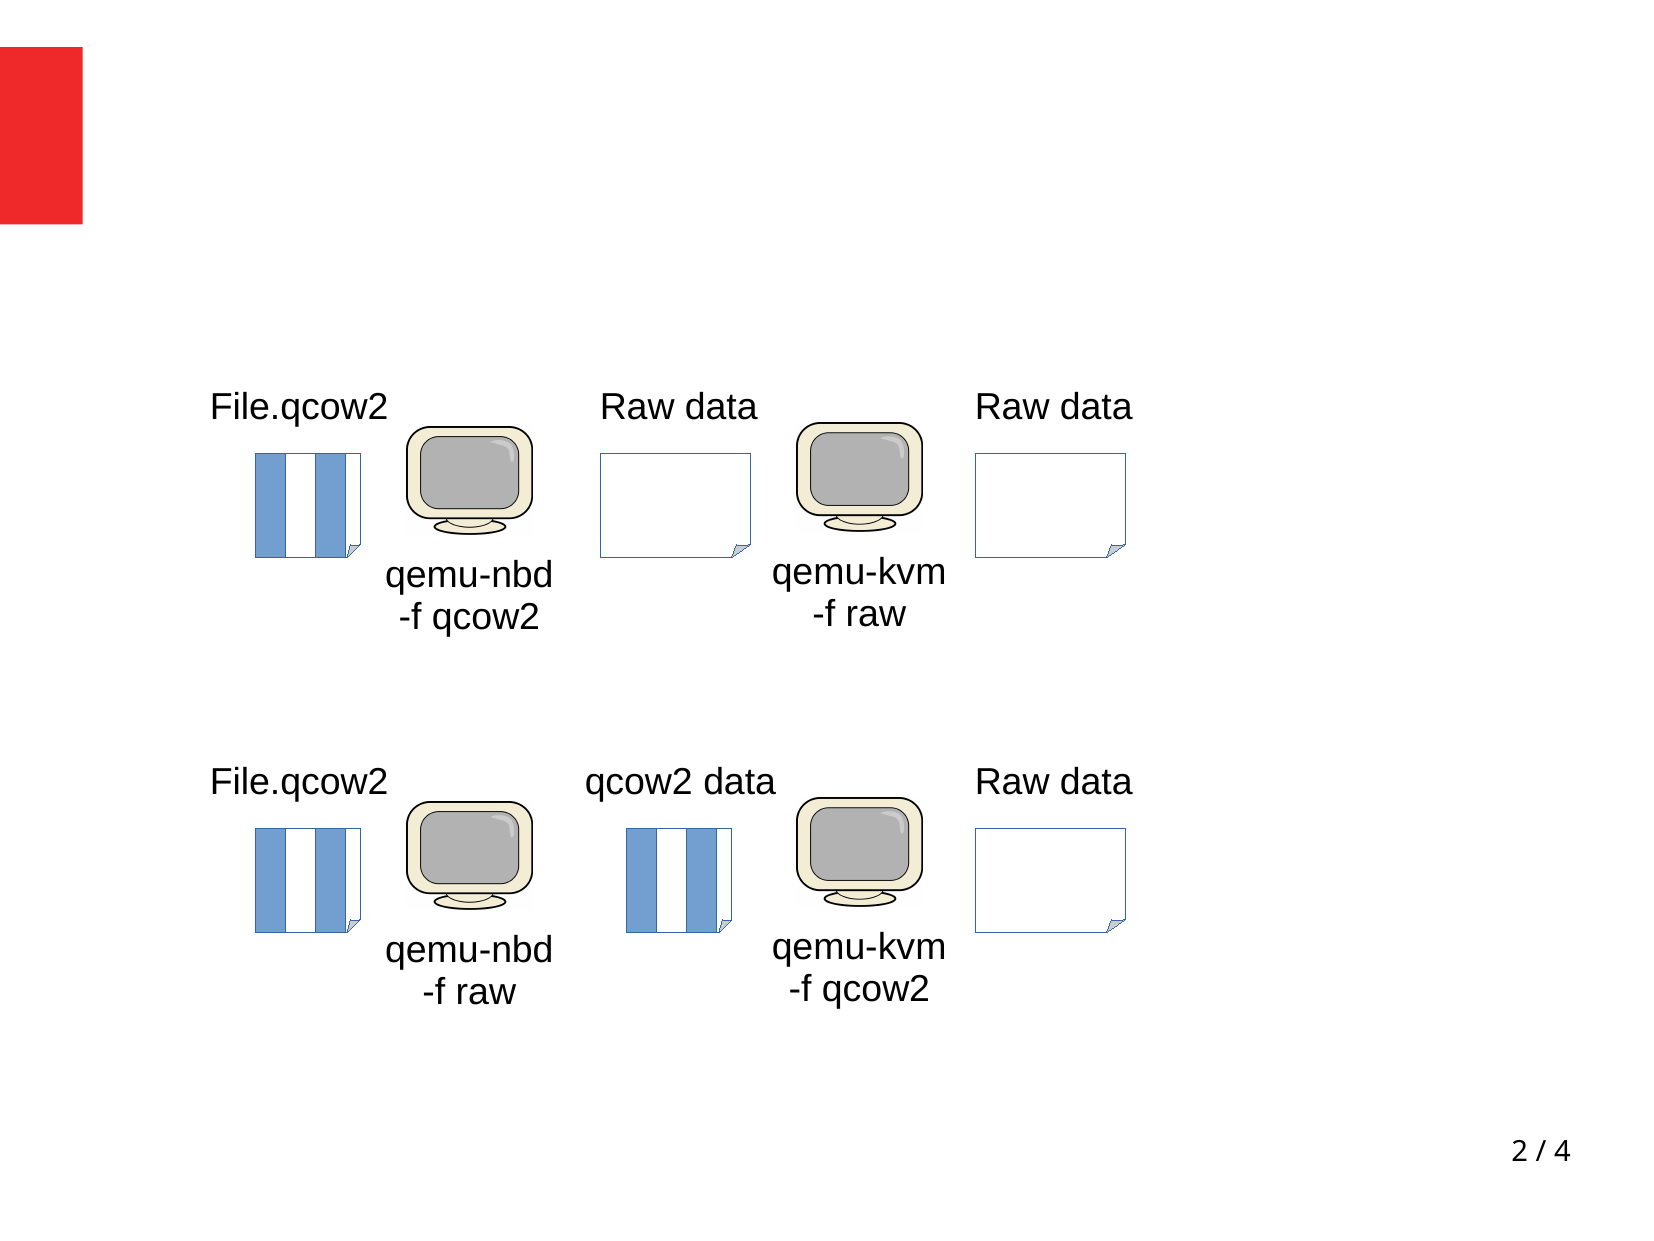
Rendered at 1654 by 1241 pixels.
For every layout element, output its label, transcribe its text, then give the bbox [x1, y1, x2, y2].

text_box qemu-kvm -f qcow2 [750, 917, 969, 1017]
text_box Raw data [960, 377, 1179, 438]
text_box Raw data [585, 377, 804, 438]
picture [796, 797, 923, 907]
text_box [626, 828, 732, 933]
picture [796, 422, 923, 532]
text_box [255, 453, 361, 558]
picture [406, 801, 533, 910]
text_box Raw data [960, 752, 1179, 813]
text_box [975, 828, 1126, 933]
text_box [255, 828, 361, 933]
text_box File.qcow2 [195, 752, 414, 813]
text_box qemu-nbd -f qcow2 [360, 546, 579, 646]
text_box [600, 453, 751, 558]
picture [406, 426, 533, 535]
text_box qemu-kvm -f raw [750, 542, 969, 642]
text_box qcow2 data [570, 752, 797, 829]
text_box qemu-nbd -f raw [360, 921, 579, 1021]
text_box [975, 453, 1126, 558]
text_box File.qcow2 [195, 377, 414, 438]
